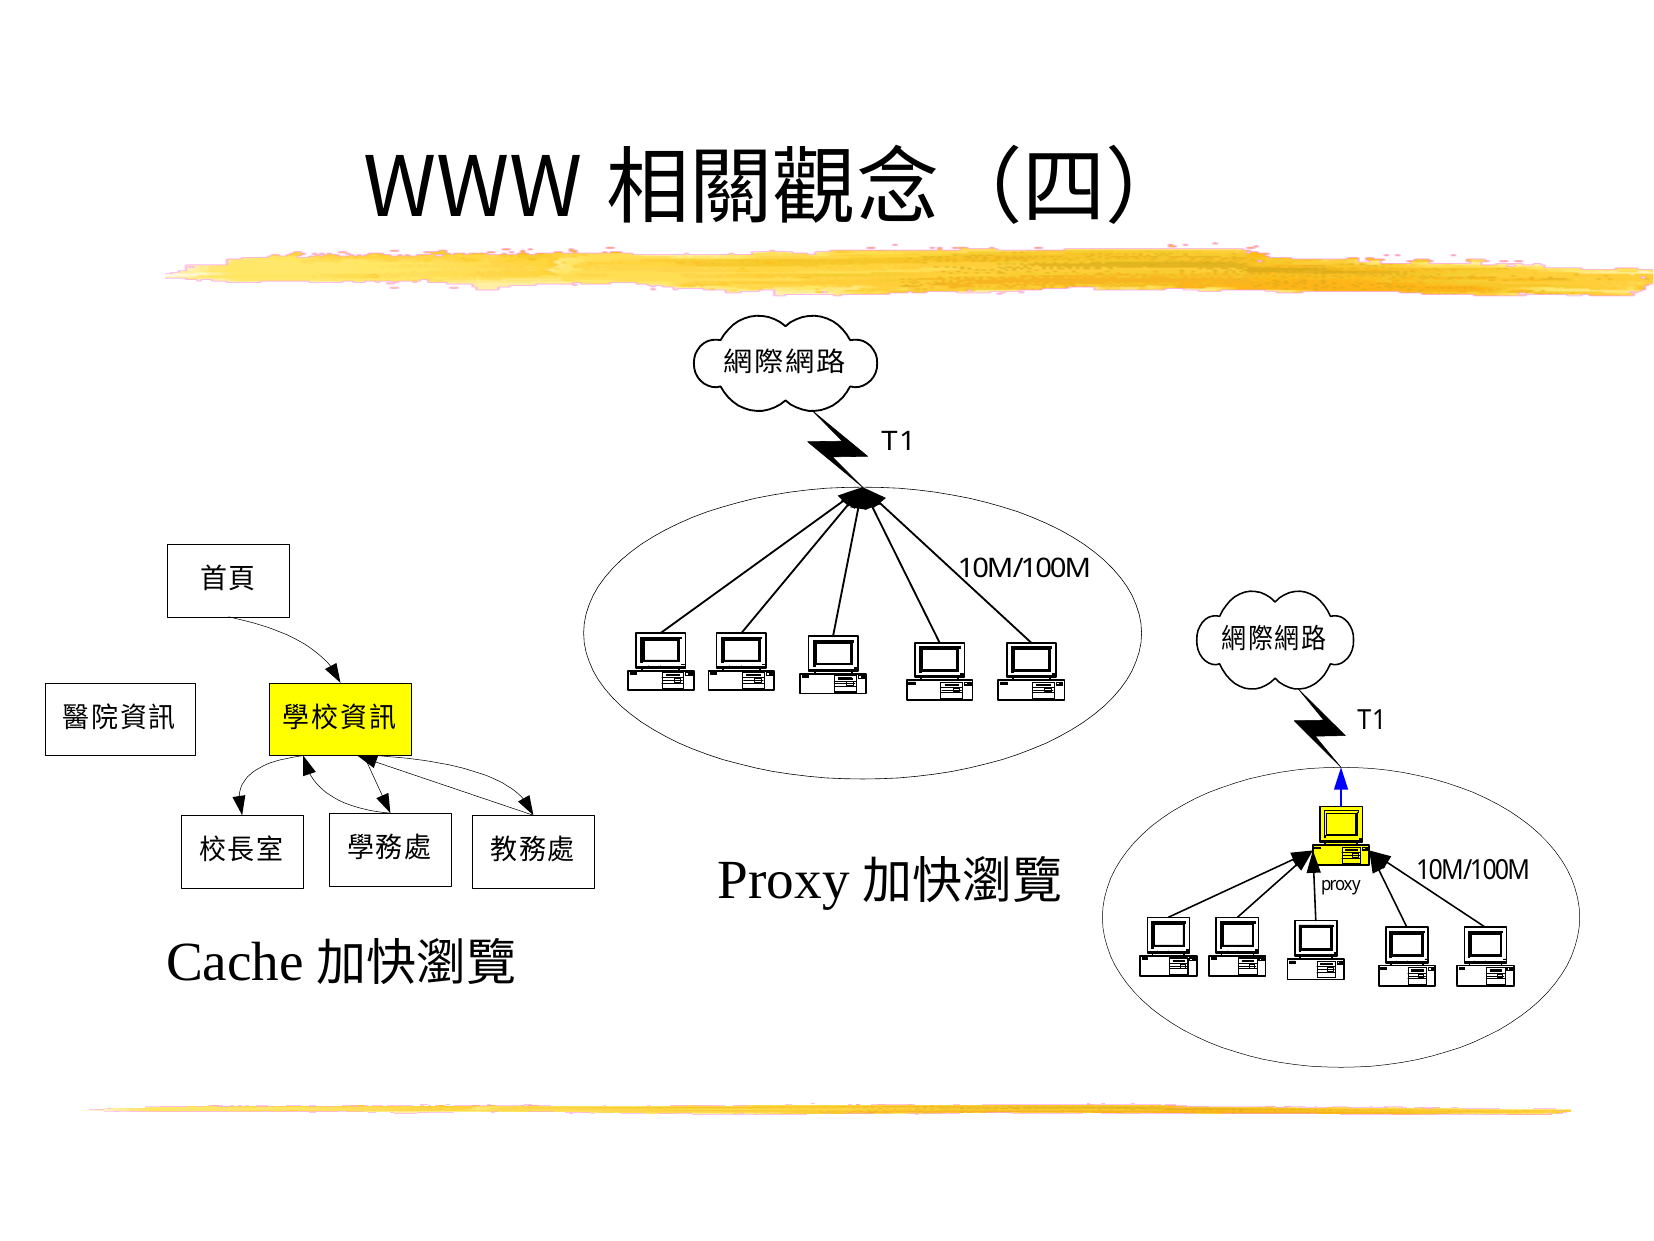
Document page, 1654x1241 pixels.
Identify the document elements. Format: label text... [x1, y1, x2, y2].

picture [165, 237, 1654, 308]
chart [44, 312, 1582, 1069]
picture [82, 1102, 1571, 1117]
text_box Proxy加快瀏覽 [702, 826, 1079, 910]
text_box Cache加快瀏覽 [151, 909, 555, 993]
title WWW相關觀念（四） [73, 41, 1479, 249]
